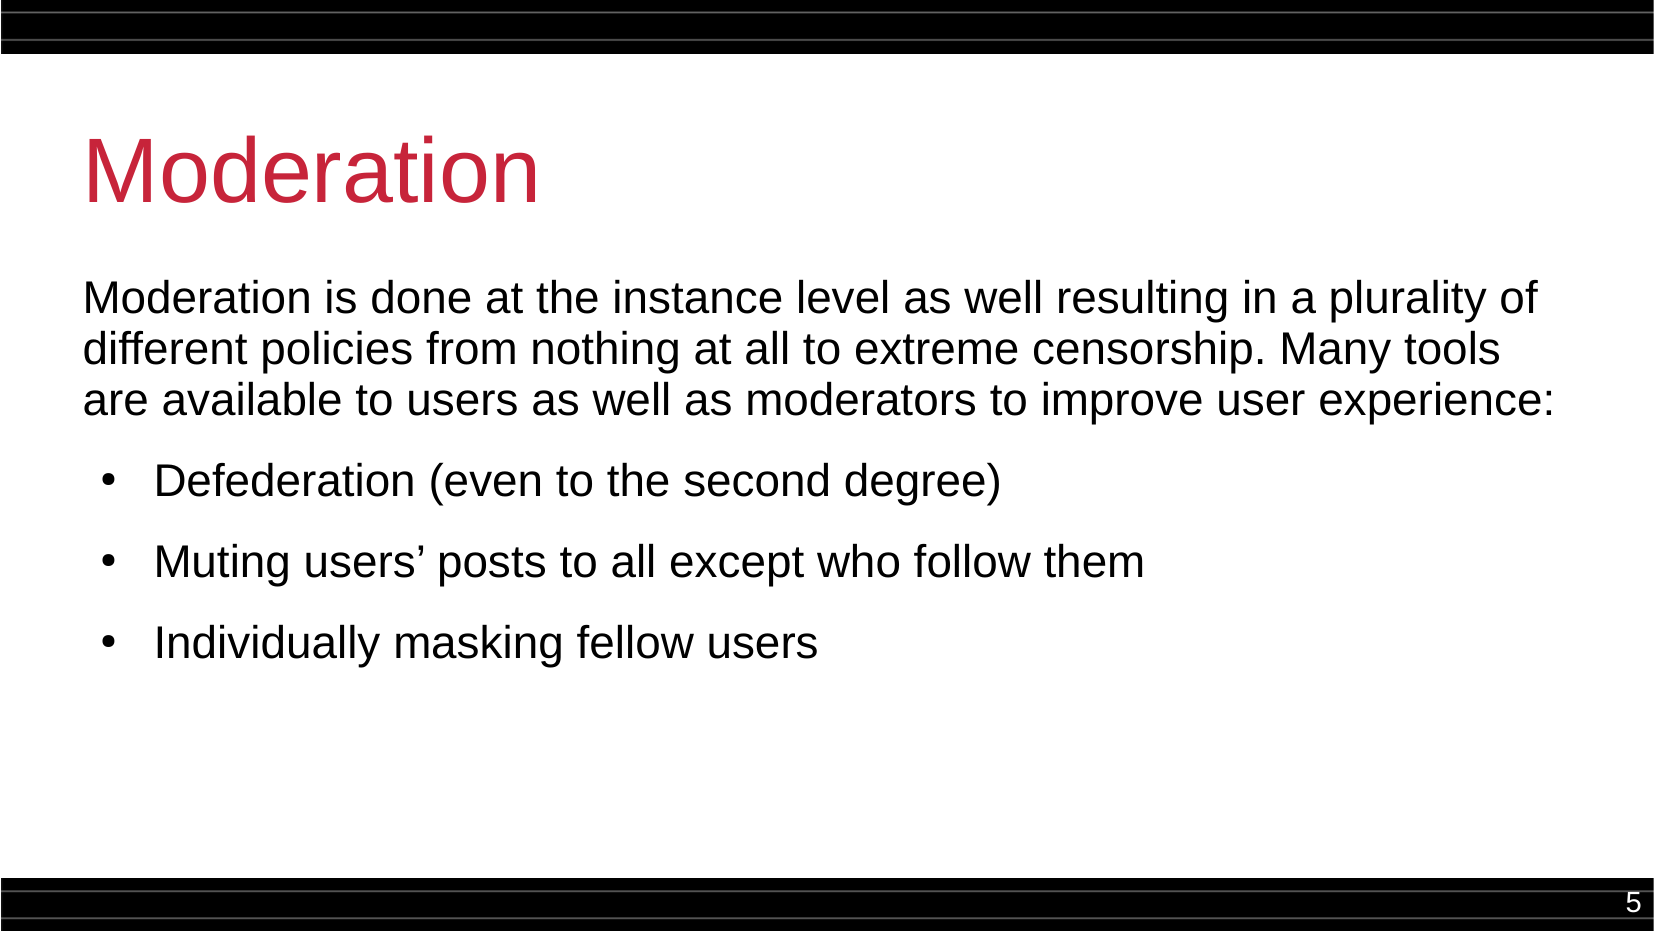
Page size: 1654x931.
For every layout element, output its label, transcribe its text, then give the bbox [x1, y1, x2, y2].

picture [1, 0, 1654, 54]
picture [1, 878, 1654, 931]
list Moderation is done at the instance level as well resulting in a plurality of different policies from nothing at all to extreme censorship. Many tools are available to users as well as moderators to improve user experience: Defederation (even to the second degree) Muting users’ posts to all except who follow them Individually masking fellow users [82, 271, 1571, 851]
title Moderation [82, 92, 1571, 249]
